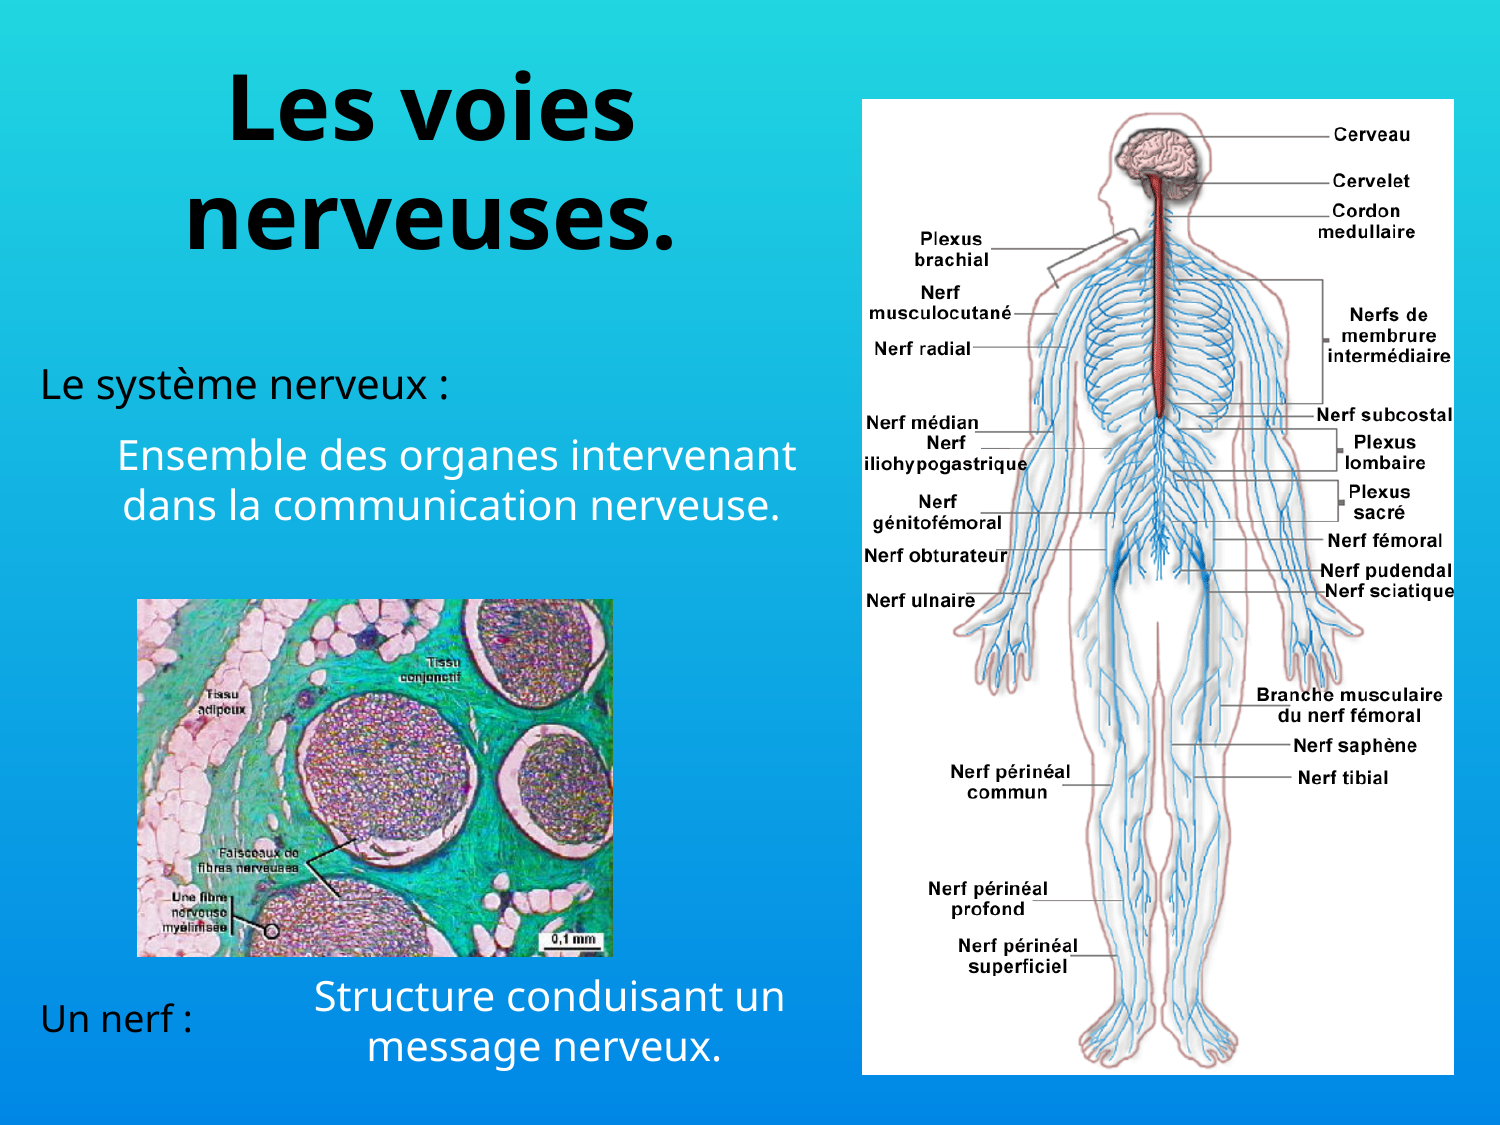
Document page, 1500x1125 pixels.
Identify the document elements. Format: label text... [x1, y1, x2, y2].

picture [832, 99, 1500, 1075]
text_box Le système nerveux : [24, 350, 563, 415]
text_box Un nerf : [24, 987, 249, 1048]
picture [137, 600, 613, 957]
title Les voies nerveuses. [75, 0, 788, 317]
text_box Ensemble des organes intervenant dans la communication nerveuse. [81, 421, 832, 537]
text_box Structure conduisant un message nerveux. [249, 962, 850, 1078]
